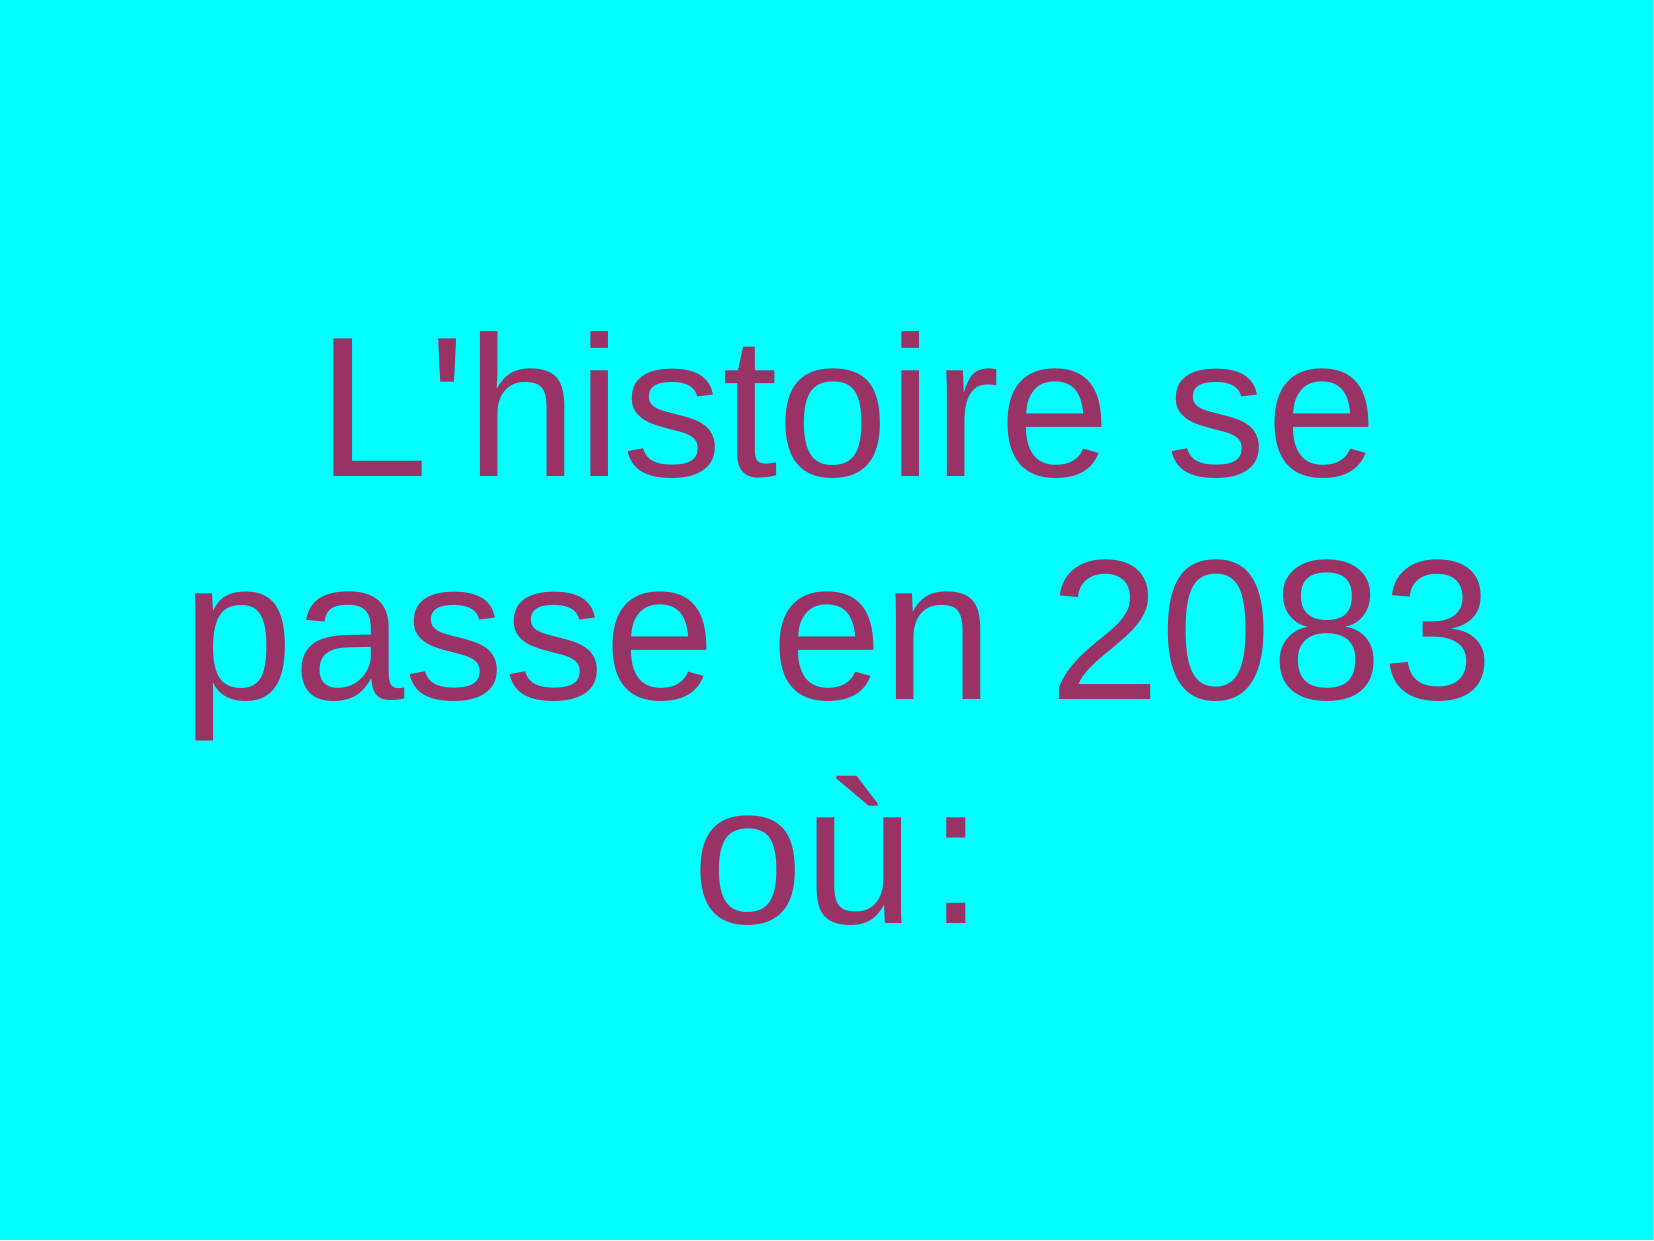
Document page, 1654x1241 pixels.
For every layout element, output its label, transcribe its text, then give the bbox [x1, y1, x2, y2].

list L'histoire se passe en 2083 où : [59, 295, 1548, 966]
